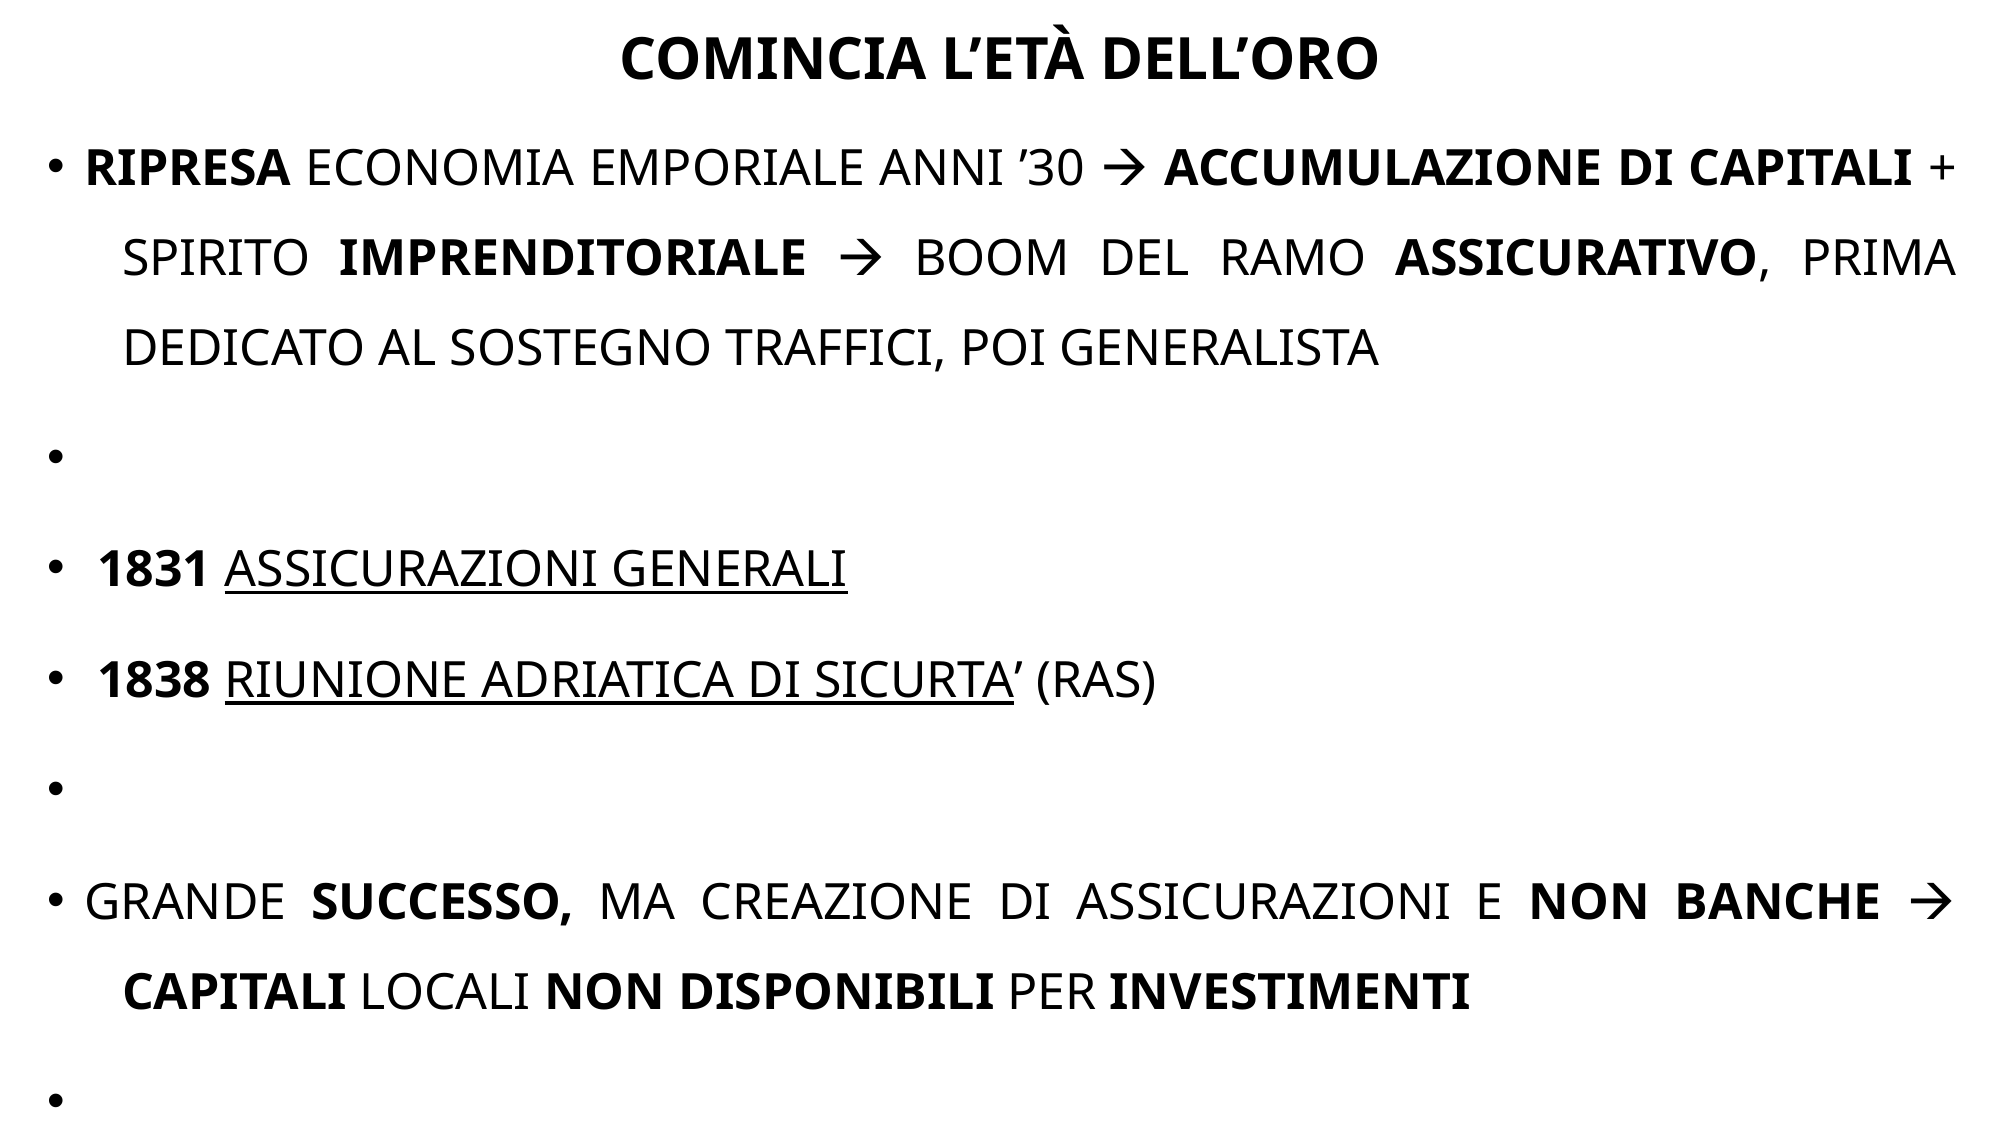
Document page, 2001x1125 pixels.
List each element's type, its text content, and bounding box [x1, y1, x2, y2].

list RIPRESA ECONOMIA EMPORIALE ANNI ’30  ACCUMULAZIONE DI CAPITALI + SPIRITO IMPRENDITORIALE  BOOM DEL RAMO ASSICURATIVO, PRIMA DEDICATO AL SOSTEGNO TRAFFICI, POI GENERALISTA 1831 ASSICURAZIONI GENERALI 1838 RIUNIONE ADRIATICA DI SICURTA’ (RAS) GRANDE SUCCESSO, MA CREAZIONE DI ASSICURAZIONI E NON BANCHE  CAPITALI LOCALI NON DISPONIBILI PER INVESTIMENTI [32, 97, 1972, 1115]
title COMINCIA L’ETÀ DELL’ORO [137, 21, 1863, 86]
